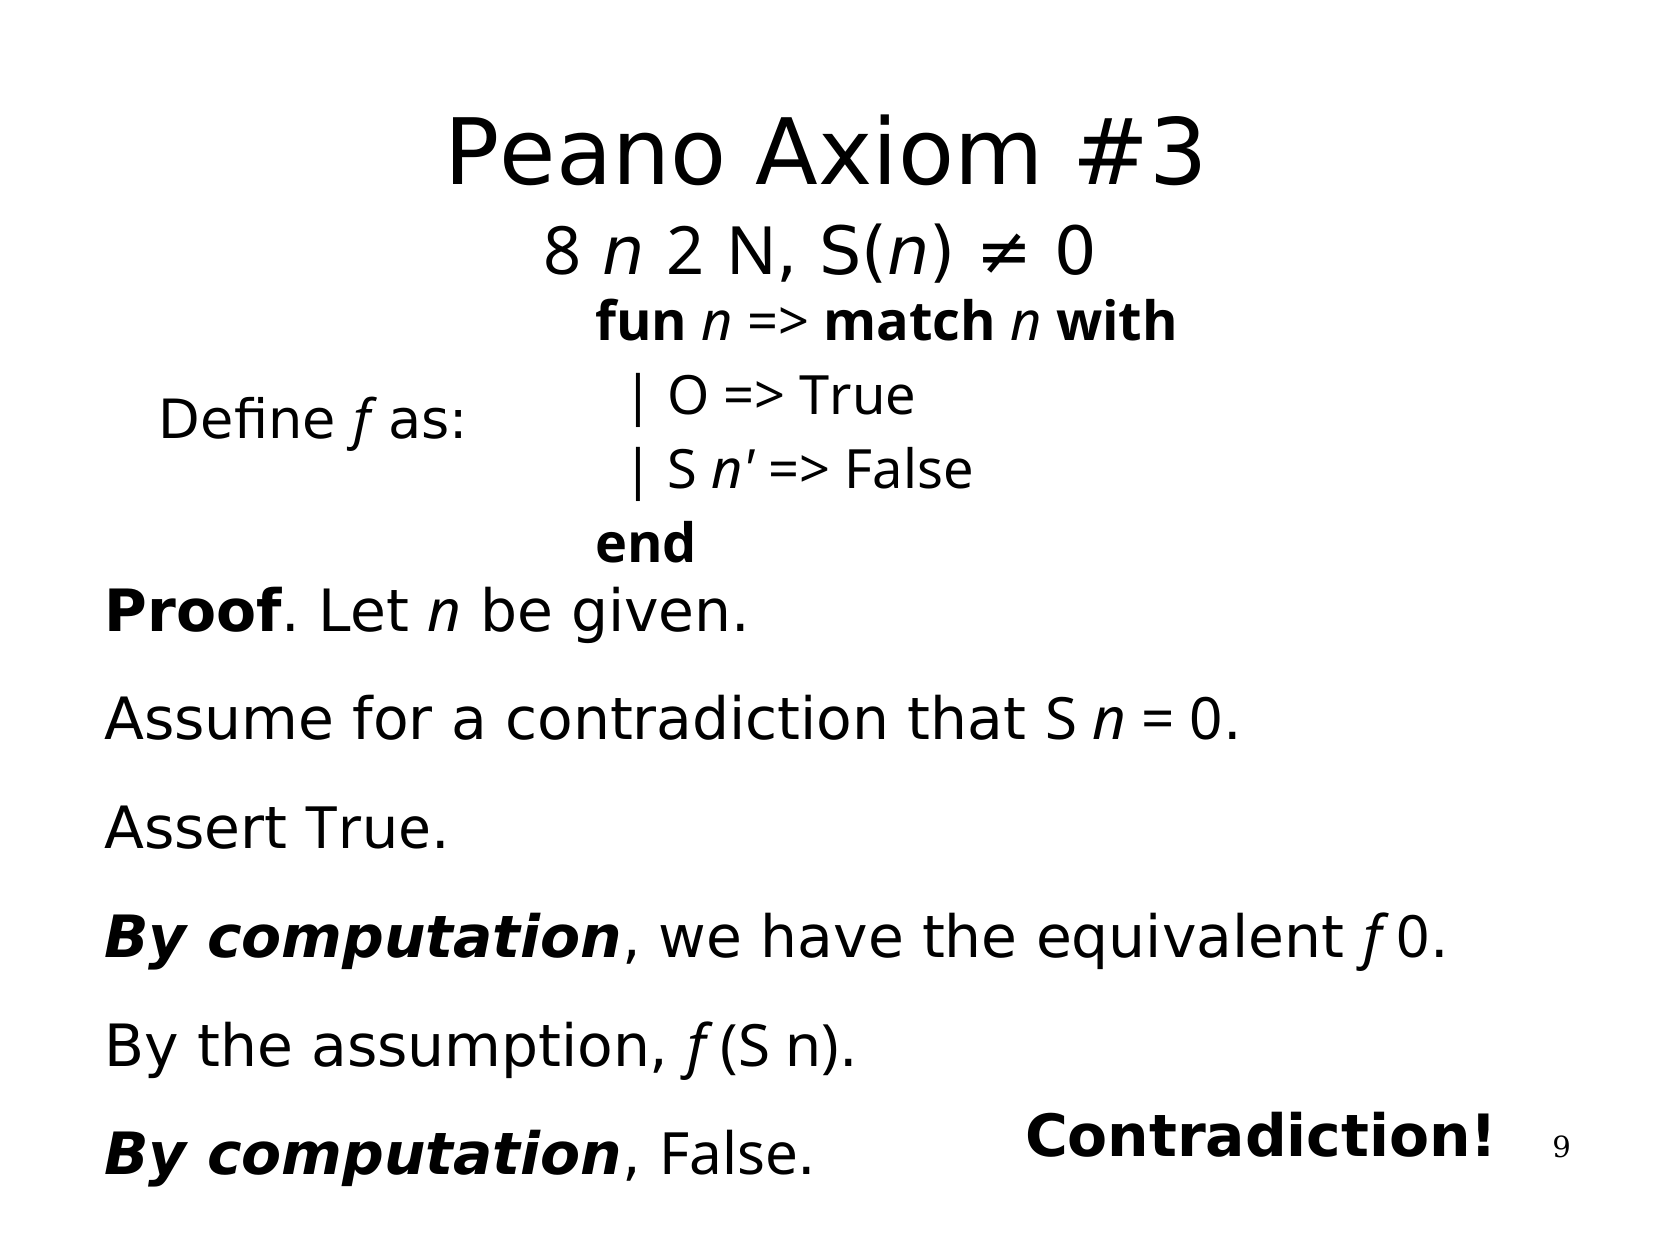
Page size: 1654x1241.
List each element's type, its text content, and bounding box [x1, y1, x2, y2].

text_box 8 n 2 N, S(n) ≠ 0 [511, 195, 1143, 337]
text_box Contradiction! [1010, 1095, 1536, 1179]
list Proof. Let n be given. Assume for a contradiction that S n = 0. Assert True. By computation, we have the equivalent f 0. By the assumption, f (S n). By computation, False. [86, 568, 1576, 1177]
title Peano Axiom #3 [82, 49, 1571, 257]
text_box fun n => match n with | O => True | S n' => False end [580, 274, 1260, 605]
text_box Define f as: [144, 373, 557, 461]
